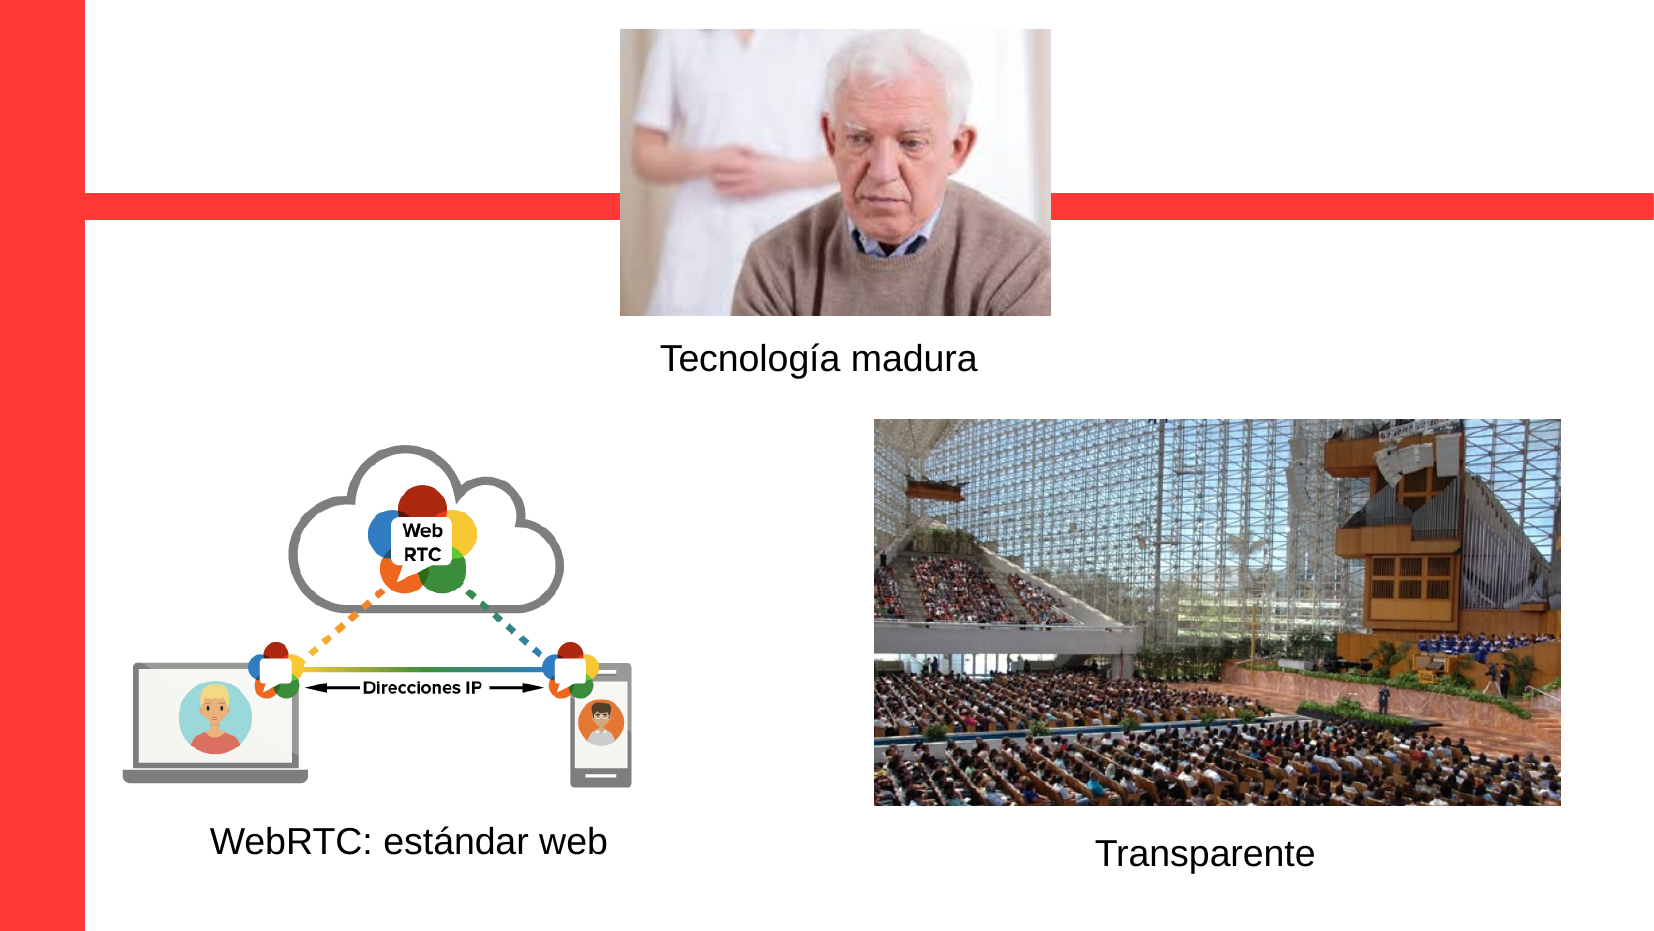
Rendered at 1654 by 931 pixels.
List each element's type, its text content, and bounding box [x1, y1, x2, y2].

picture [105, 434, 661, 809]
text_box WebRTC: estándar web [195, 813, 661, 912]
text_box Transparente [1080, 825, 1654, 882]
text_box Tecnología madura [645, 330, 1075, 387]
picture [620, 29, 1051, 316]
picture [874, 419, 1561, 806]
